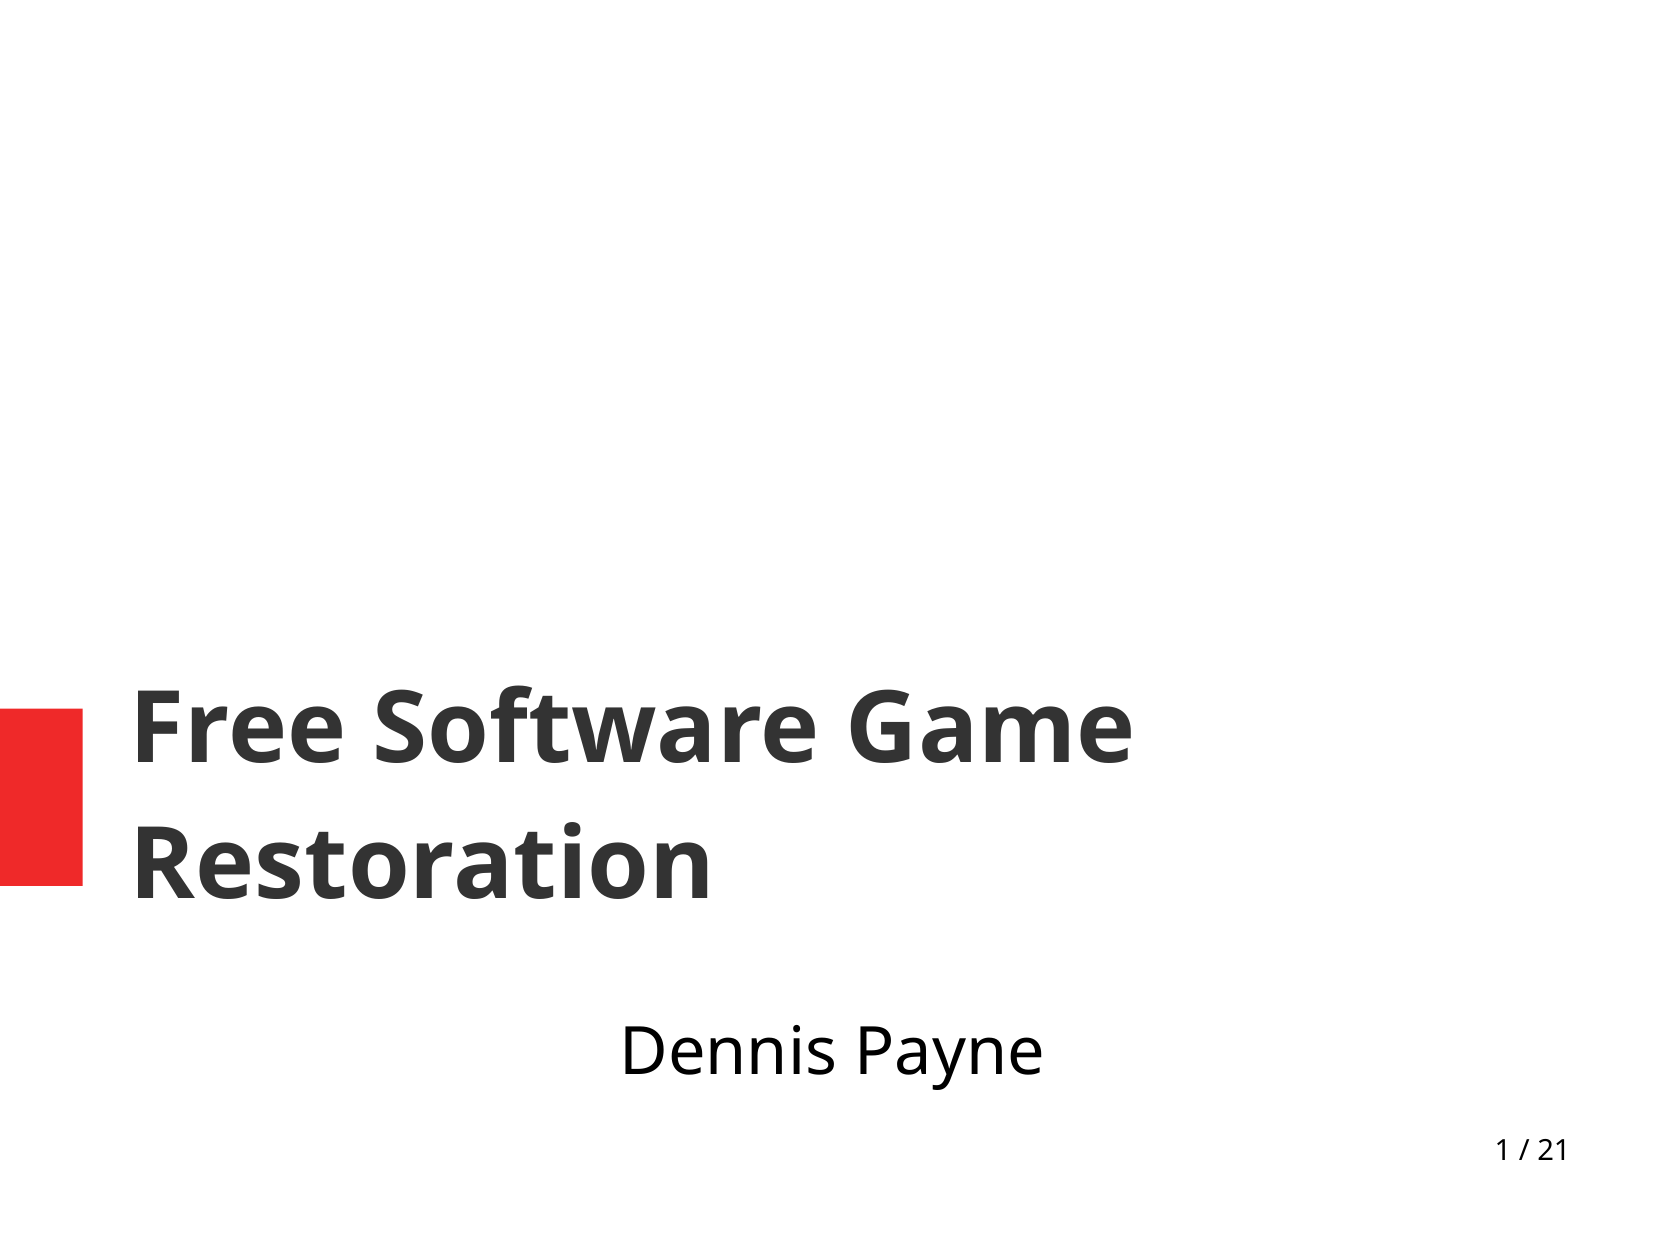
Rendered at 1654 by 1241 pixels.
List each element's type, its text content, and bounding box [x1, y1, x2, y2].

title Free Software Game Restoration [129, 655, 1536, 928]
subtitle Dennis Payne [129, 968, 1536, 1130]
